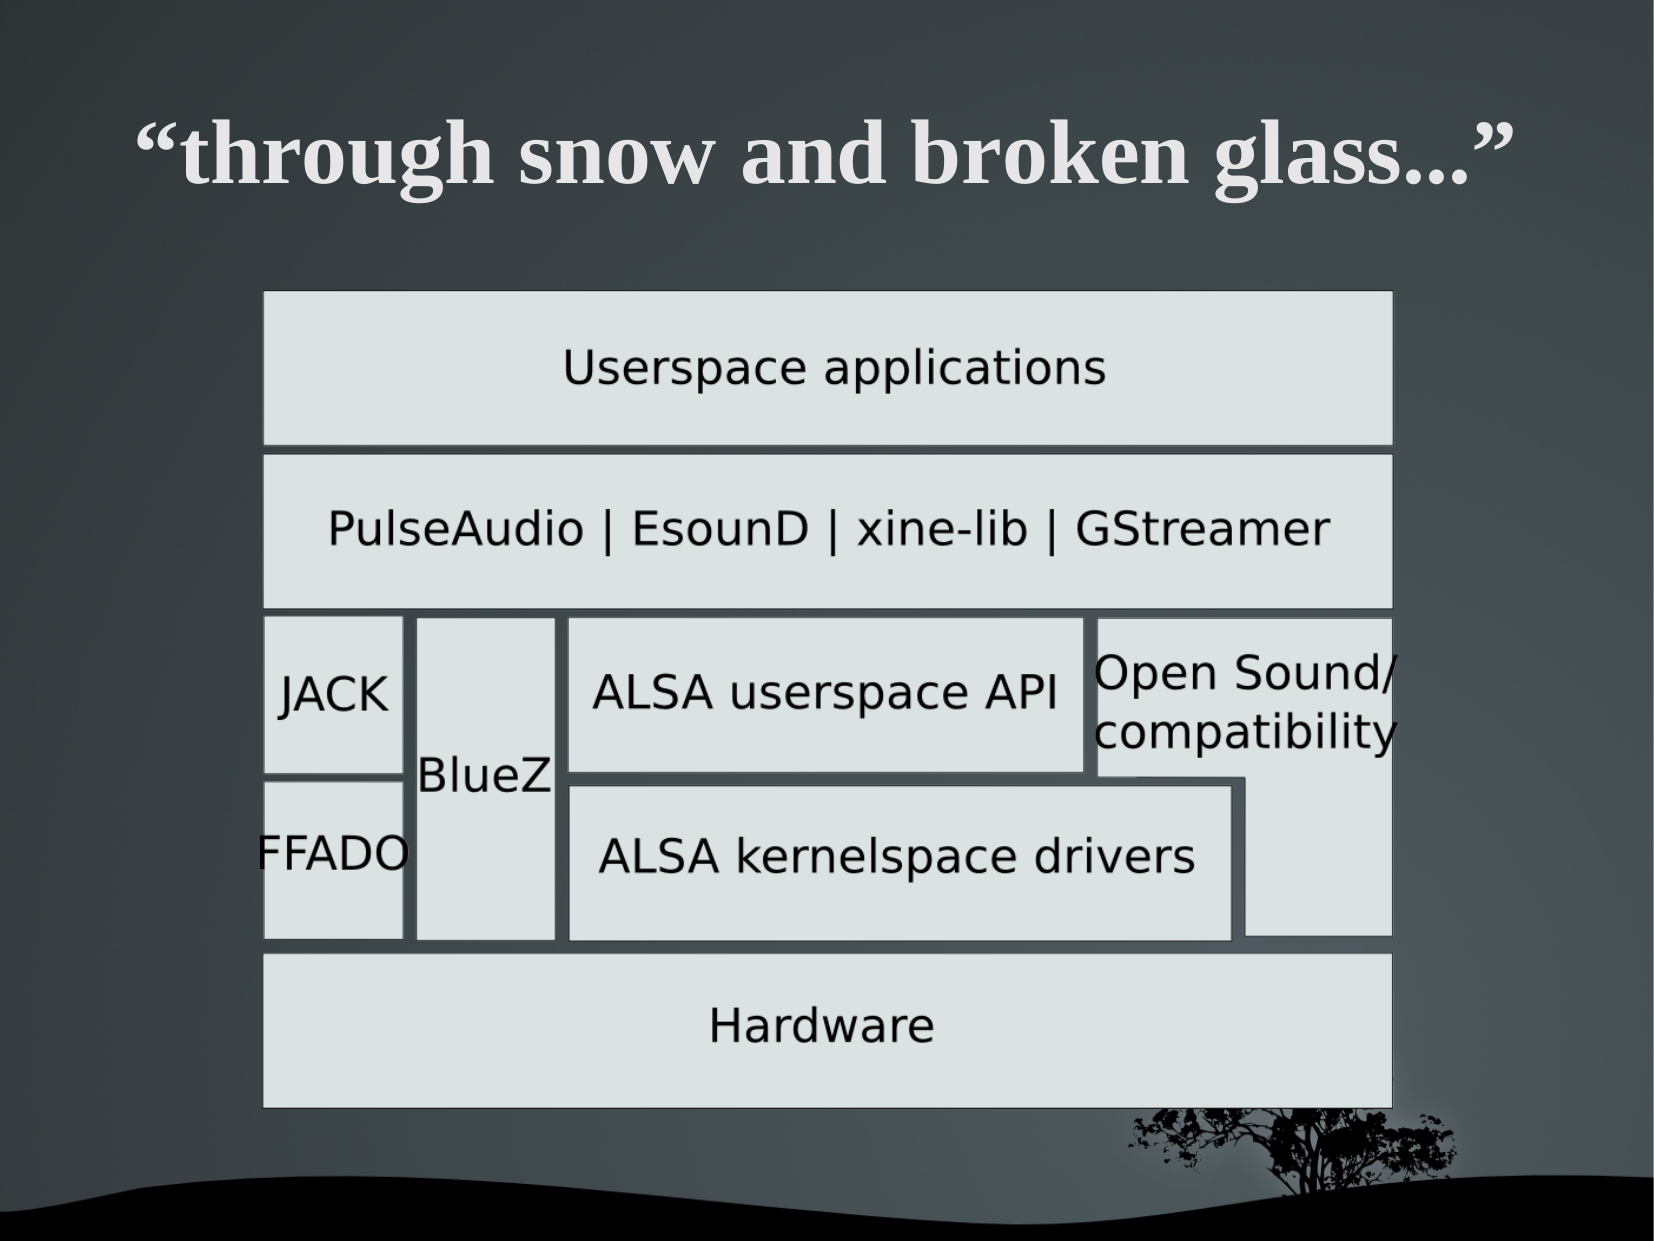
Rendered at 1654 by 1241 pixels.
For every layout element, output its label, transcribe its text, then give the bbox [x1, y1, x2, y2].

picture [0, 0, 1654, 1241]
title “through snow and broken glass...” [82, 49, 1571, 257]
